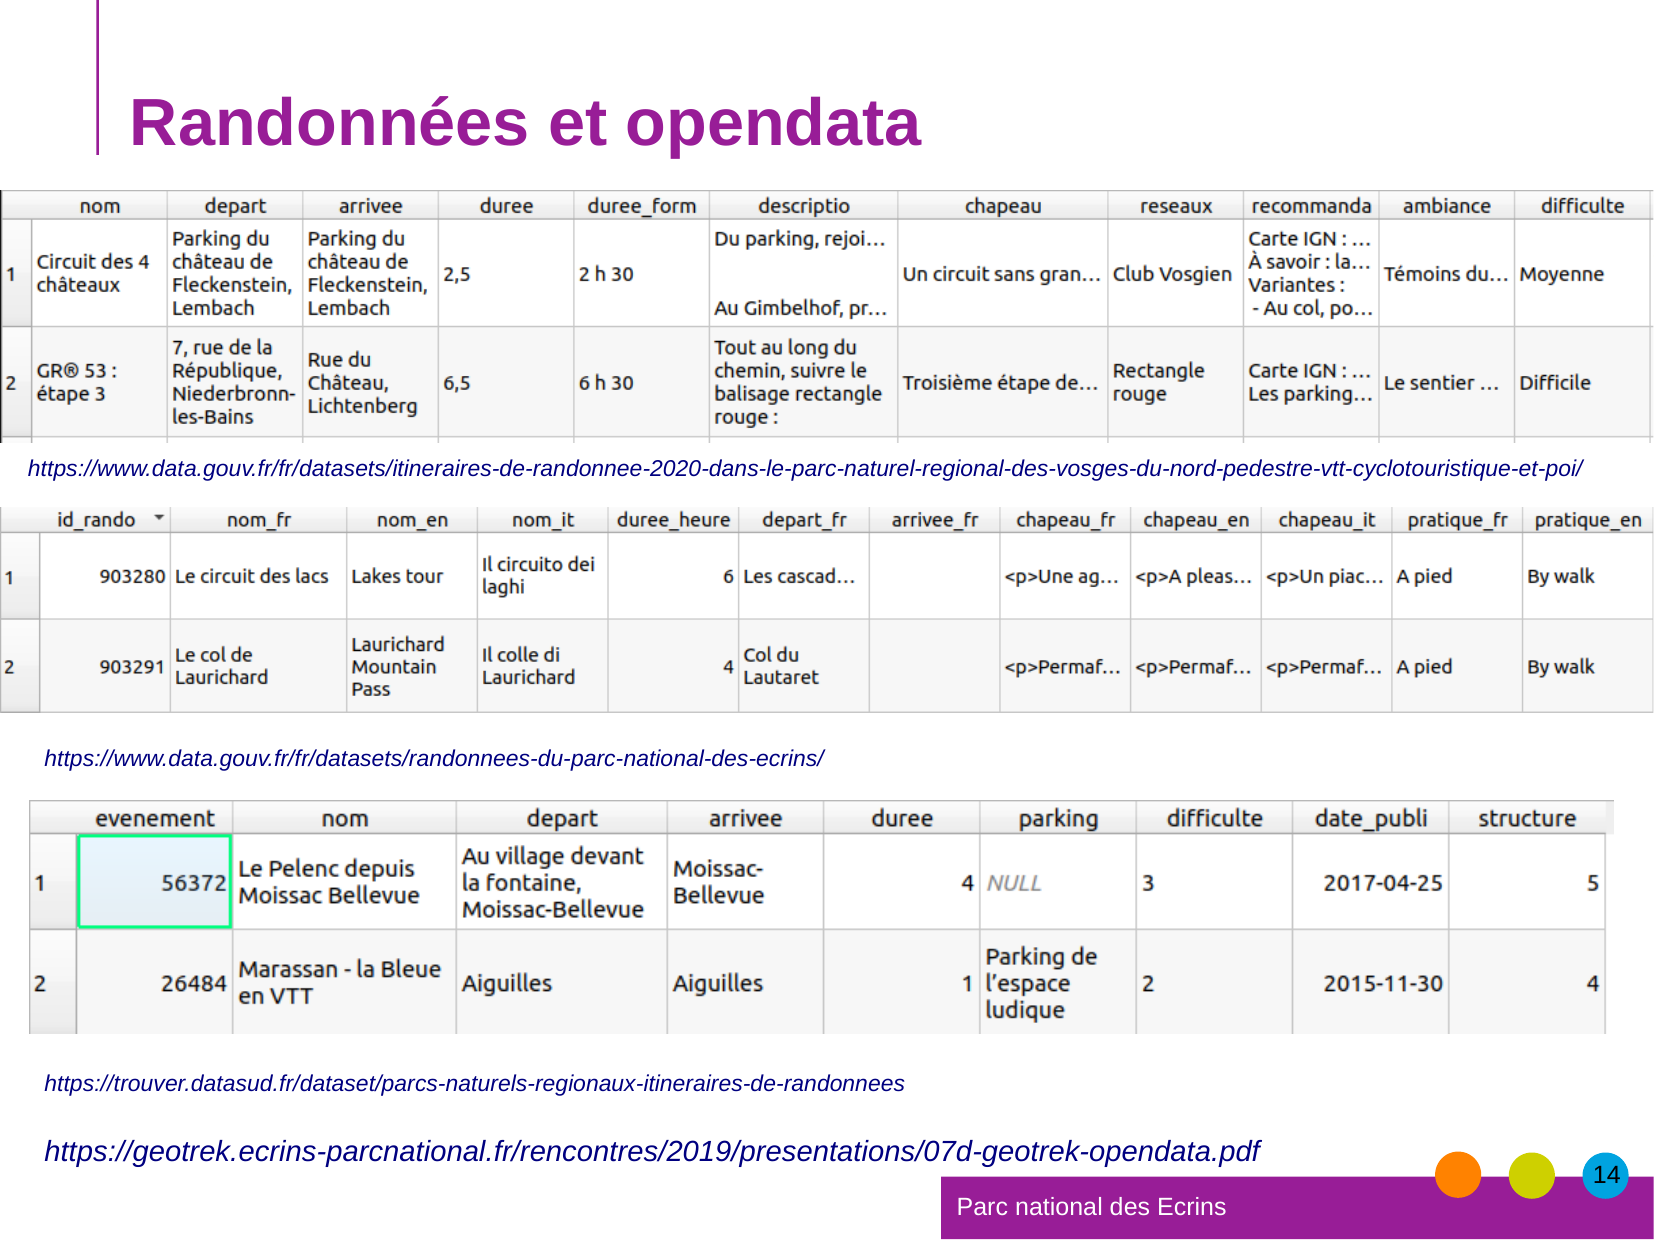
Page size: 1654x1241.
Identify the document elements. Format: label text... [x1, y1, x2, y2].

text_box https://www.data.gouv.fr/fr/datasets/randonnees-du-parc-national-des-ecrins/ [29, 738, 846, 779]
picture [29, 800, 1614, 1034]
text_box https://geotrek.ecrins-parcnational.fr/rencontres/2019/presentations/07d-geotrek-opendata.pdf [29, 1127, 1286, 1176]
picture [0, 190, 1654, 443]
picture [0, 507, 1654, 713]
text_box https://trouver.datasud.fr/dataset/parcs-naturels-regionaux-itineraires-de-randonnees [29, 1062, 928, 1104]
text_box https://www.data.gouv.fr/fr/datasets/itineraires-de-randonnee-2020-dans-le-parc-naturel-regional-des-vosges-du-nord-pedestre-vtt-cyclotouristique-et-poi/ [13, 448, 1606, 490]
title Randonnées et opendata [129, 11, 1619, 160]
